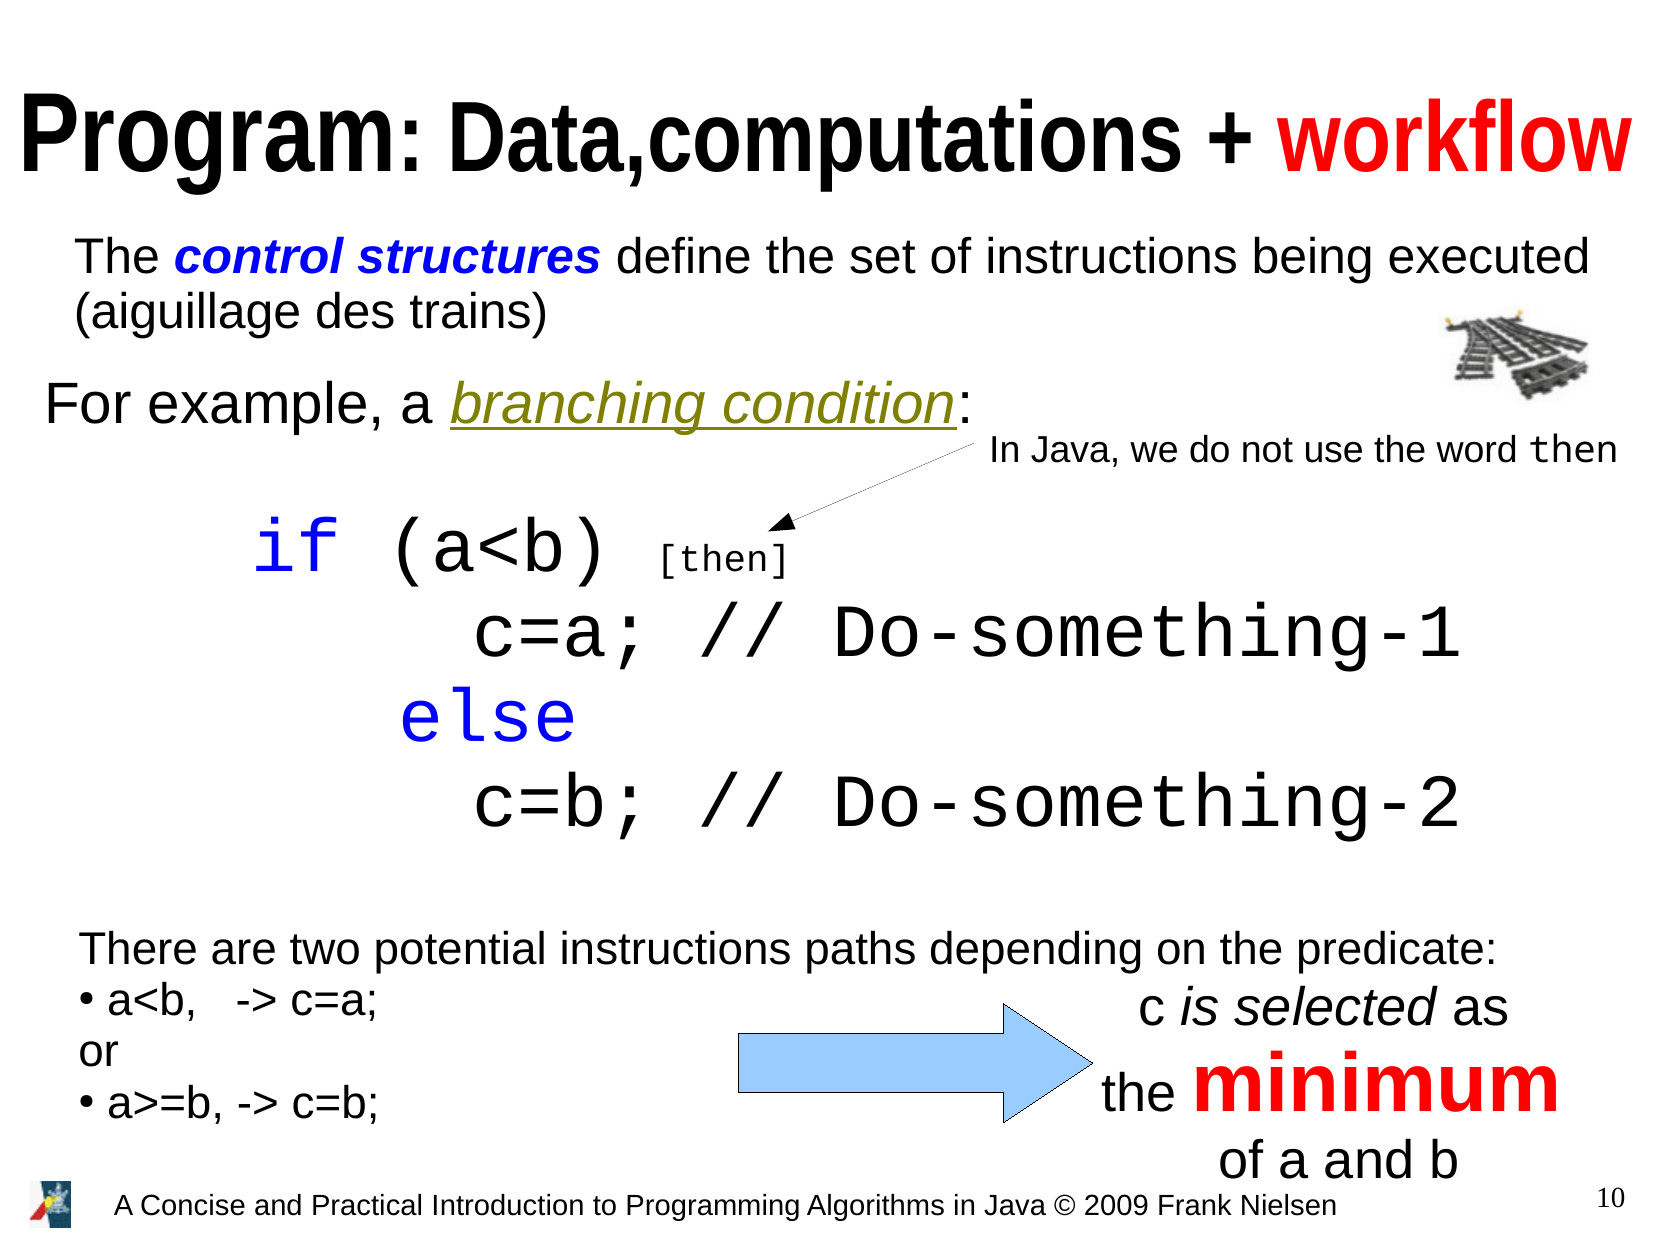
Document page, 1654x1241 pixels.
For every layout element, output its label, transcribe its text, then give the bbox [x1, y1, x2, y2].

text_box [738, 1003, 1086, 1123]
text_box In Java, we do not use the word then [974, 415, 1617, 474]
text_box if (a<b) [then] c=a; // Do-something-1 else c=b; // Do-something-2 [236, 501, 1478, 857]
text_box Program: Data,computations + workflow [3, 59, 1648, 203]
text_box The control structures define the set of instructions being executed (aiguillage des trains) [59, 220, 1606, 349]
picture [1438, 349, 1595, 415]
text_box c is selected as the minimum of a and b [1086, 968, 1577, 1198]
picture [29, 1181, 71, 1228]
text_box For example, a branching condition: [29, 363, 989, 443]
text_box There are two potential instructions paths depending on the predicate: a<b, -> c=a; or a>=b, -> c=b; [63, 915, 1514, 1135]
